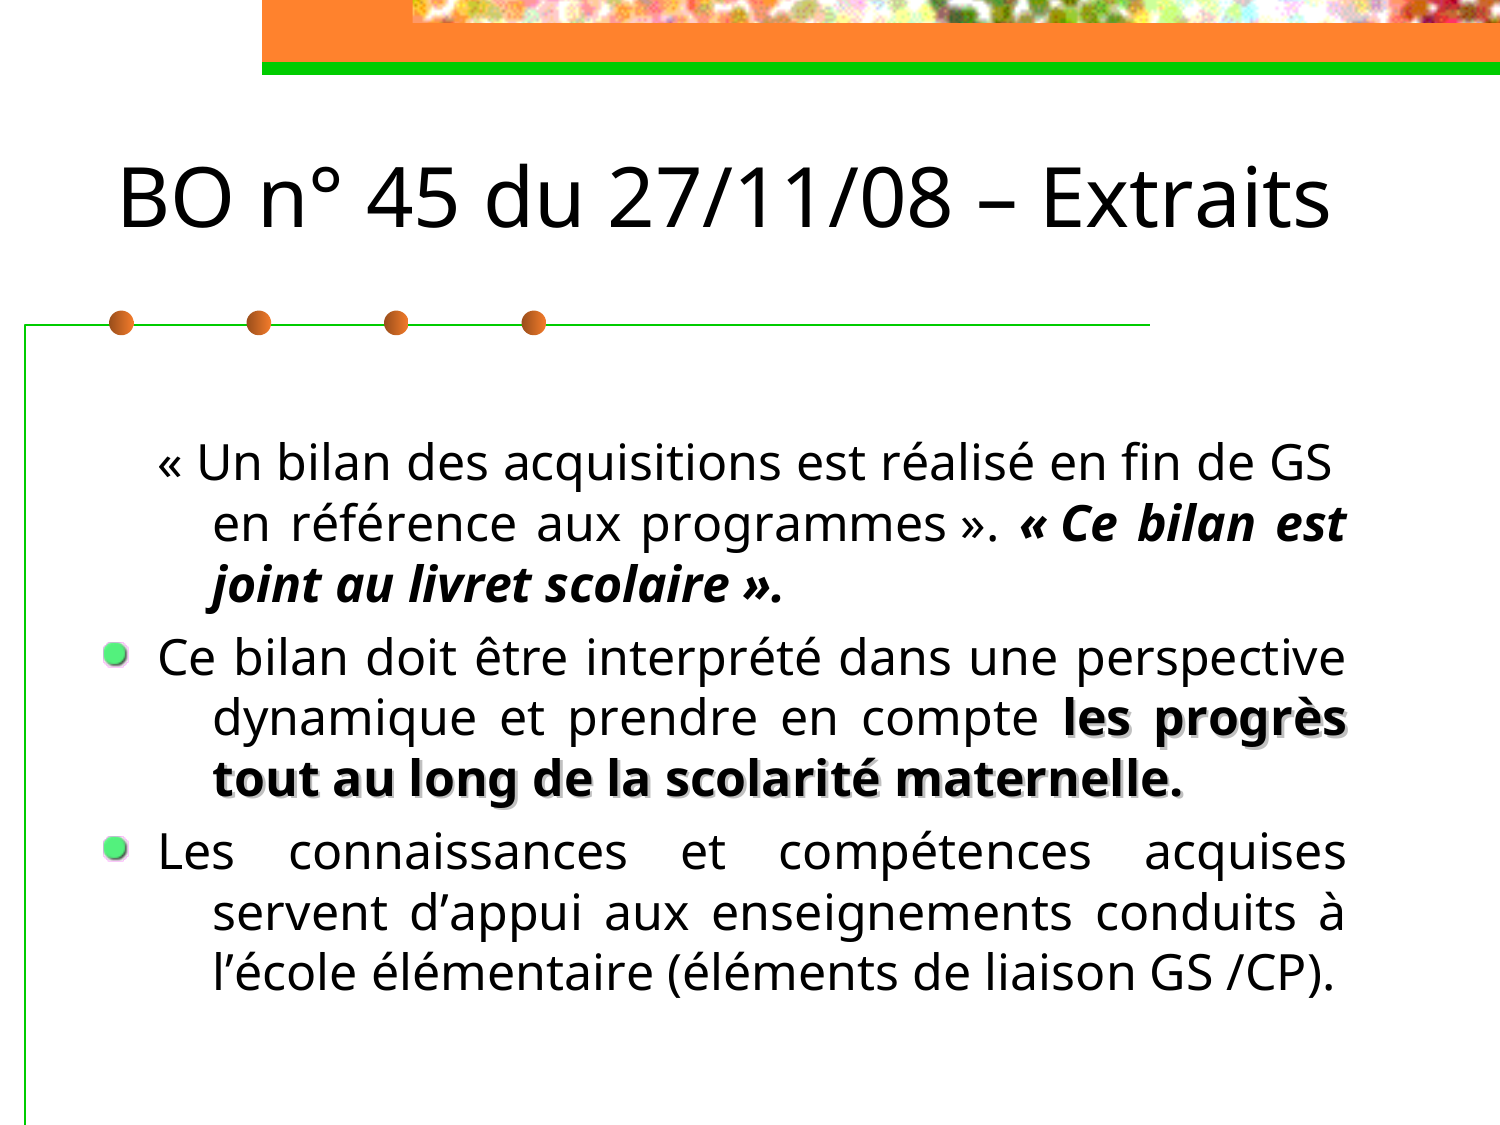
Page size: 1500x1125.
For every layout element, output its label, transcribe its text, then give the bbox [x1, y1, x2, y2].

list « Un bilan des acquisitions est réalisé en fin de GS en référence aux programmes ». « Ce bilan est joint au livret scolaire ». Ce bilan doit être interprété dans une perspective dynamique et prendre en compte les progrès tout au long de la scolarité maternelle. Les connaissances et compétences acquises servent d’appui aux enseignements conduits à l’école élémentaire (éléments de liaison GS /CP). [87, 350, 1363, 1026]
title BO n° 45 du 27/11/08 – Extraits [87, 99, 1363, 288]
picture [412, 0, 1500, 23]
